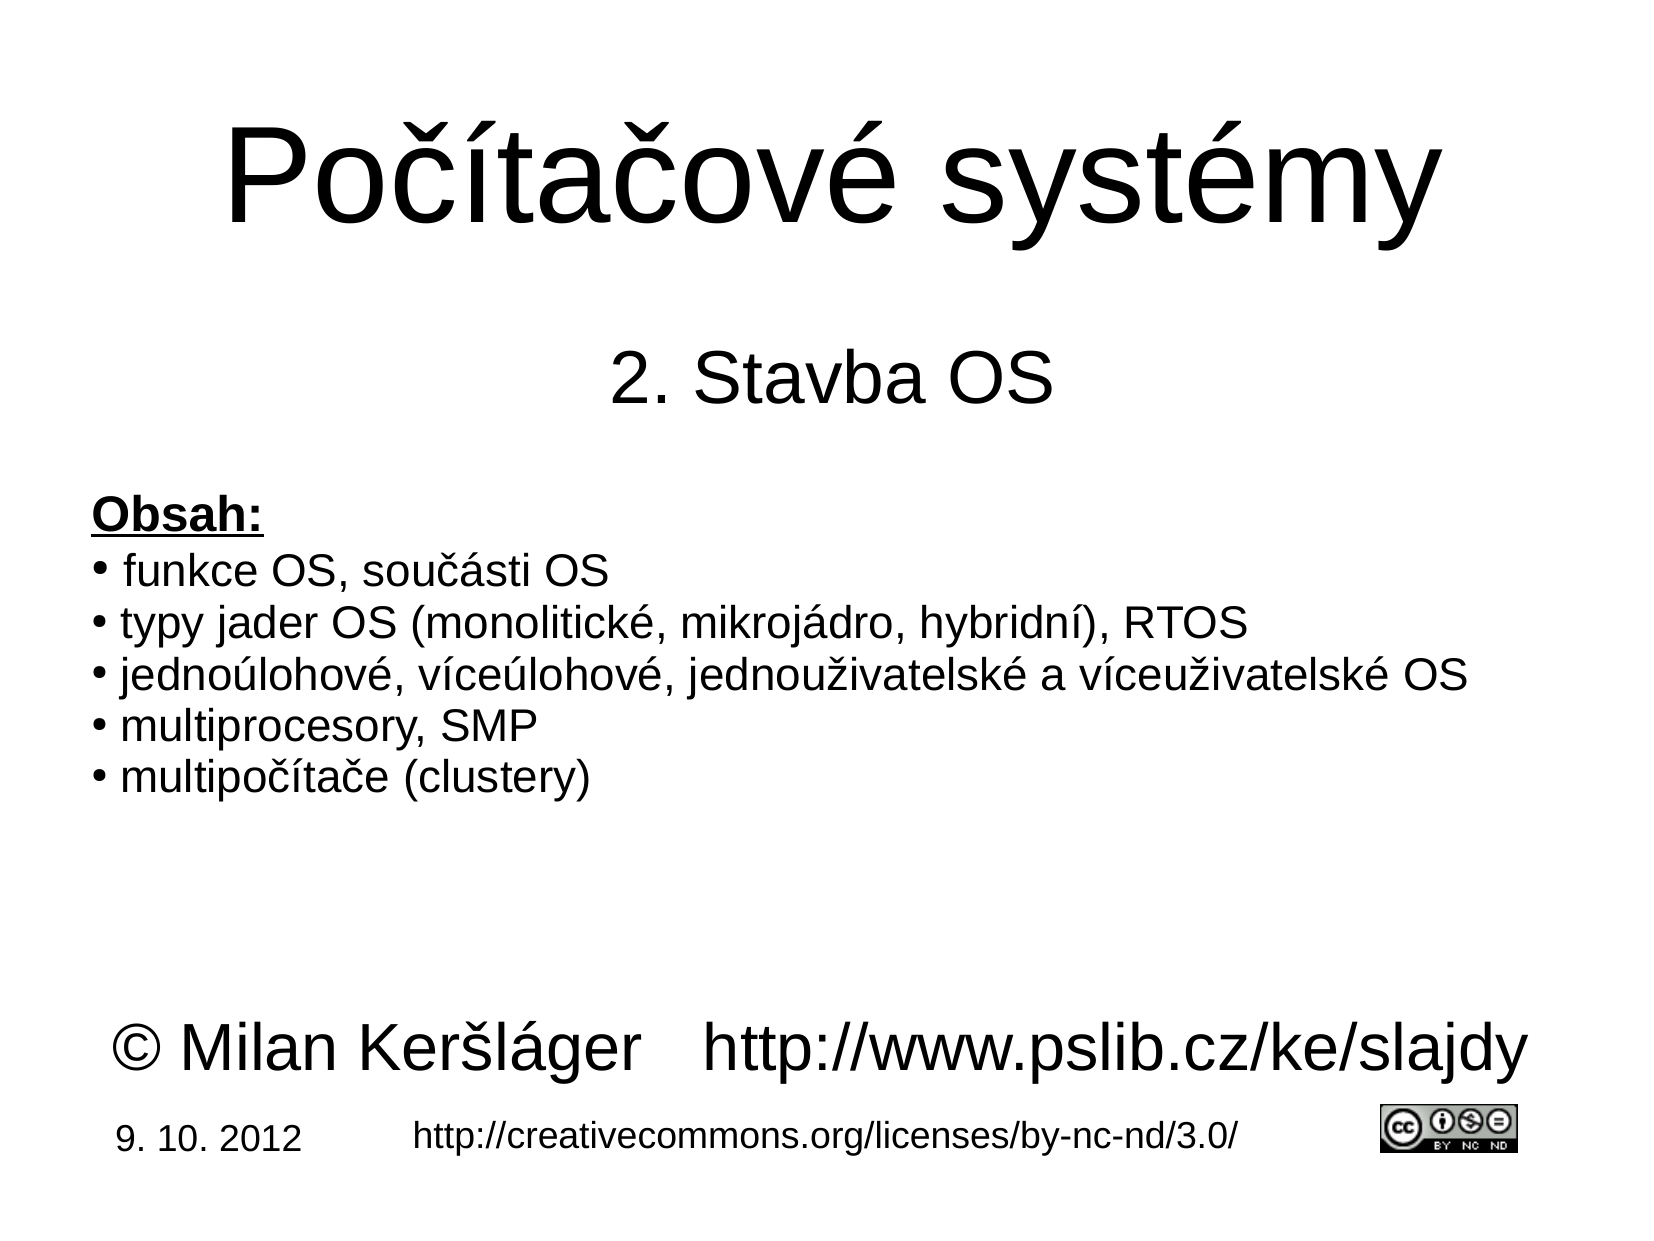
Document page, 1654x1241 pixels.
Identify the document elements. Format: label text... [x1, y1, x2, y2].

picture [1380, 1104, 1518, 1153]
title Počítačové systémy 2. Stavba OS [88, 56, 1577, 461]
text_box Obsah: funkce OS, součásti OS typy jader OS (monolitické, mikrojádro, hybridní), RTOS jednoúlohové, víceúlohové, jednouživatelské a víceuživatelské OS multiprocesory, SMP multipočítače (clustery) [76, 478, 1583, 811]
list © Milan Keršláger http://www.pslib.cz/ke/slajdy [76, 1009, 1565, 1087]
text_box http://creativecommons.org/licenses/by-nc-nd/3.0/ [339, 1107, 1313, 1165]
text_box 9. 10. 2012 [100, 1110, 337, 1168]
